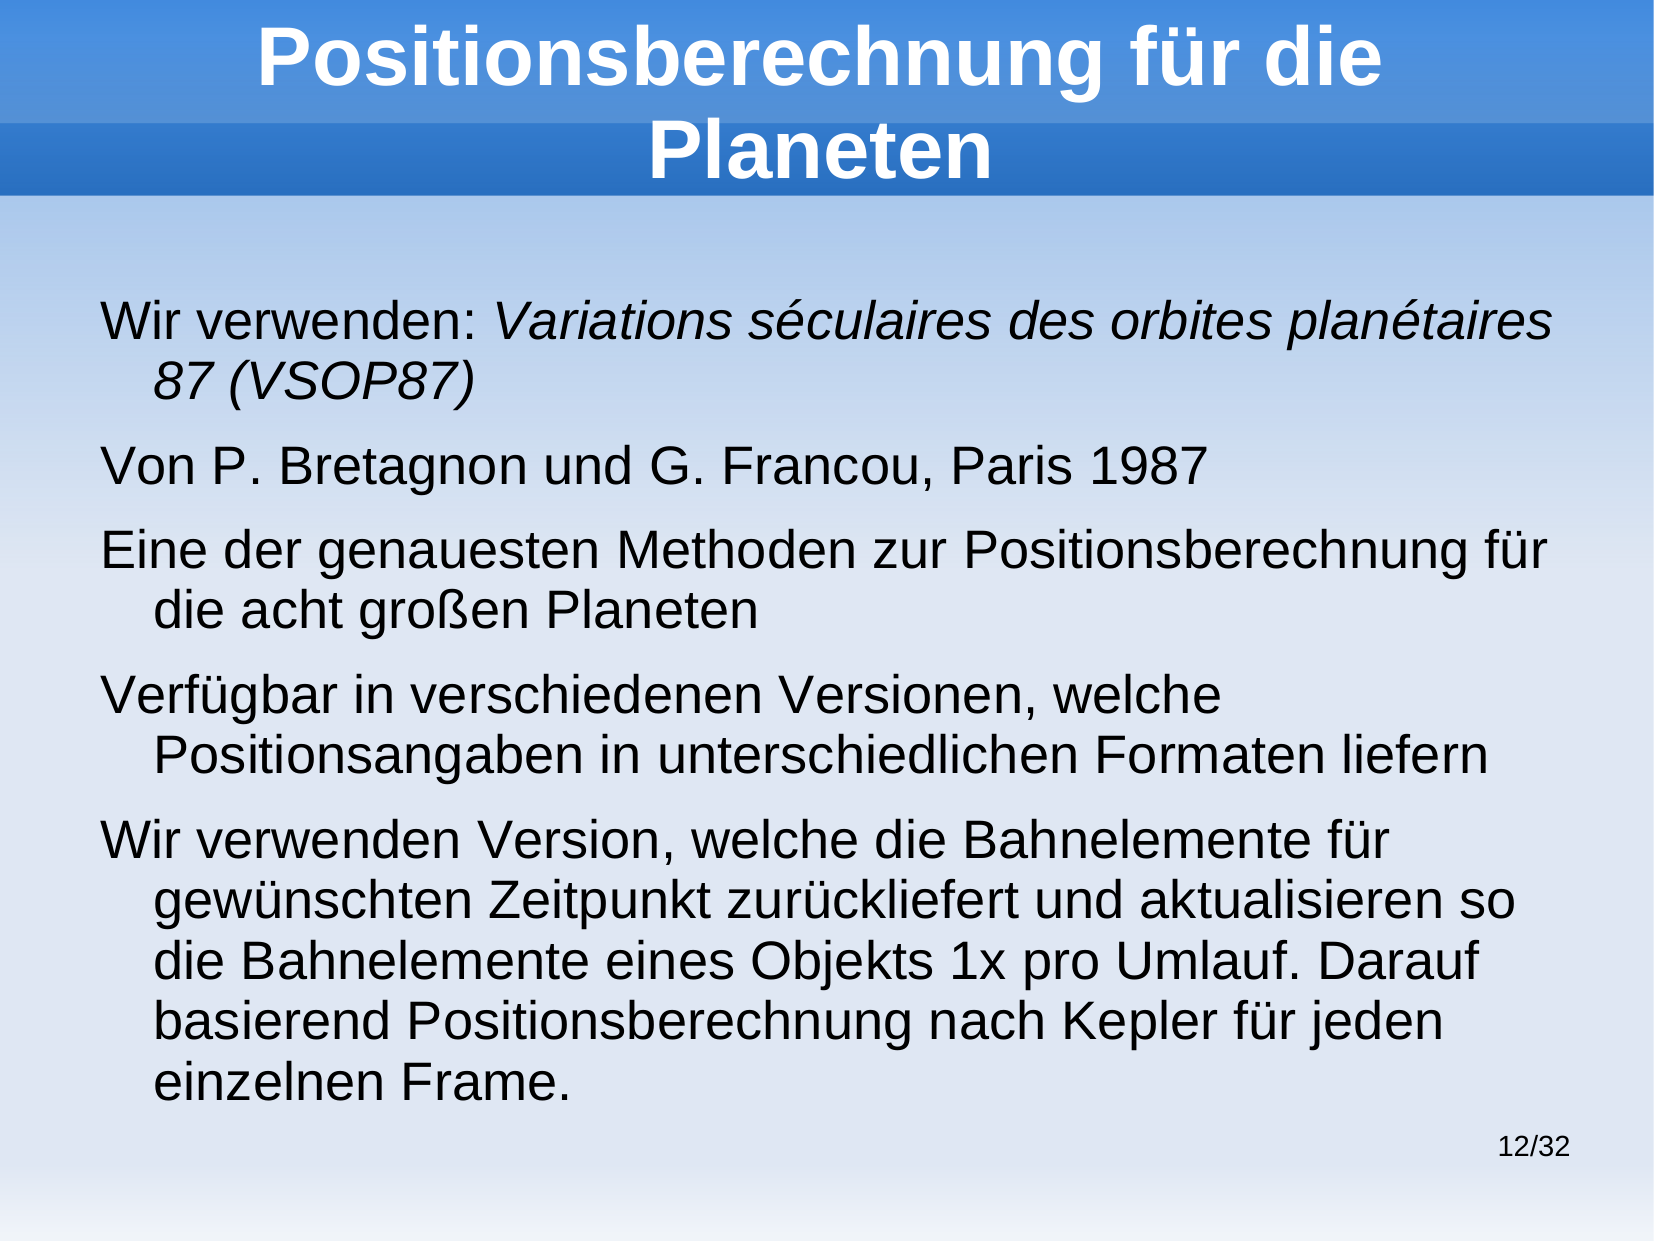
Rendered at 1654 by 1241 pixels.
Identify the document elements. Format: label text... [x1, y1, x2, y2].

title Positionsberechnung für die Planeten [76, 7, 1565, 200]
list Wir verwenden: Variations séculaires des orbites planétaires 87 (VSOP87) Von P. Bretagnon und G. Francou, Paris 1987 Eine der genauesten Methoden zur Positionsberechnung für die acht großen Planeten Verfügbar in verschiedenen Versionen, welche Positionsangaben in unterschiedlichen Formaten liefern Wir verwenden Version, welche die Bahnelemente für gewünschten Zeitpunkt zurückliefert und aktualisieren so die Bahnelemente eines Objekts 1x pro Umlauf. Darauf basierend Positionsberechnung nach Kepler für jeden einzelnen Frame. [82, 290, 1571, 1112]
picture [0, 0, 1654, 1241]
